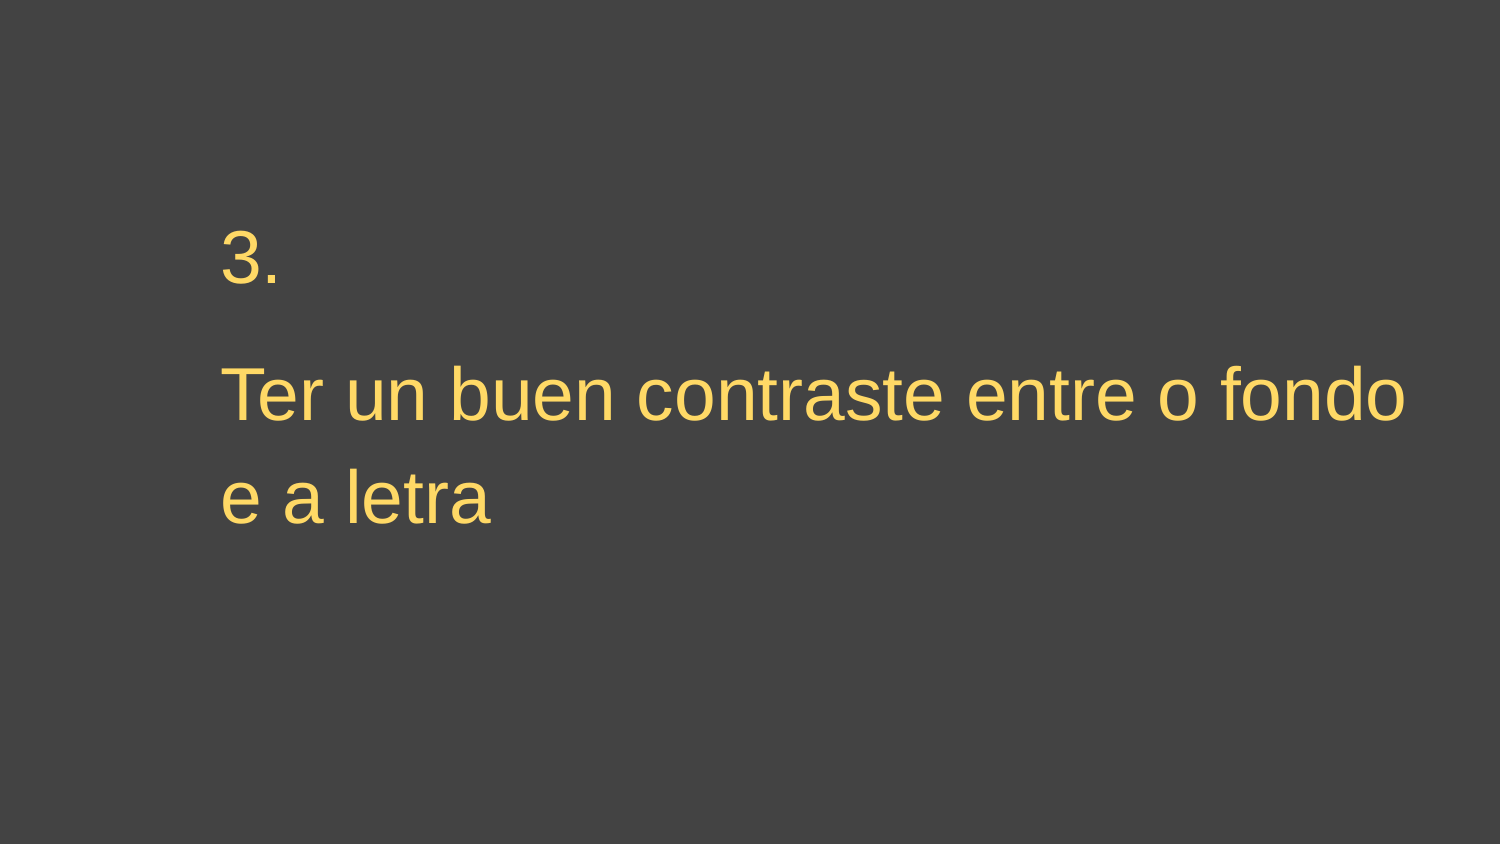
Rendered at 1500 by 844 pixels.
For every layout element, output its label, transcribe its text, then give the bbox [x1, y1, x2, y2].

text_box 3. Ter un buen contraste entre o fondo e a letra [205, 131, 1439, 739]
